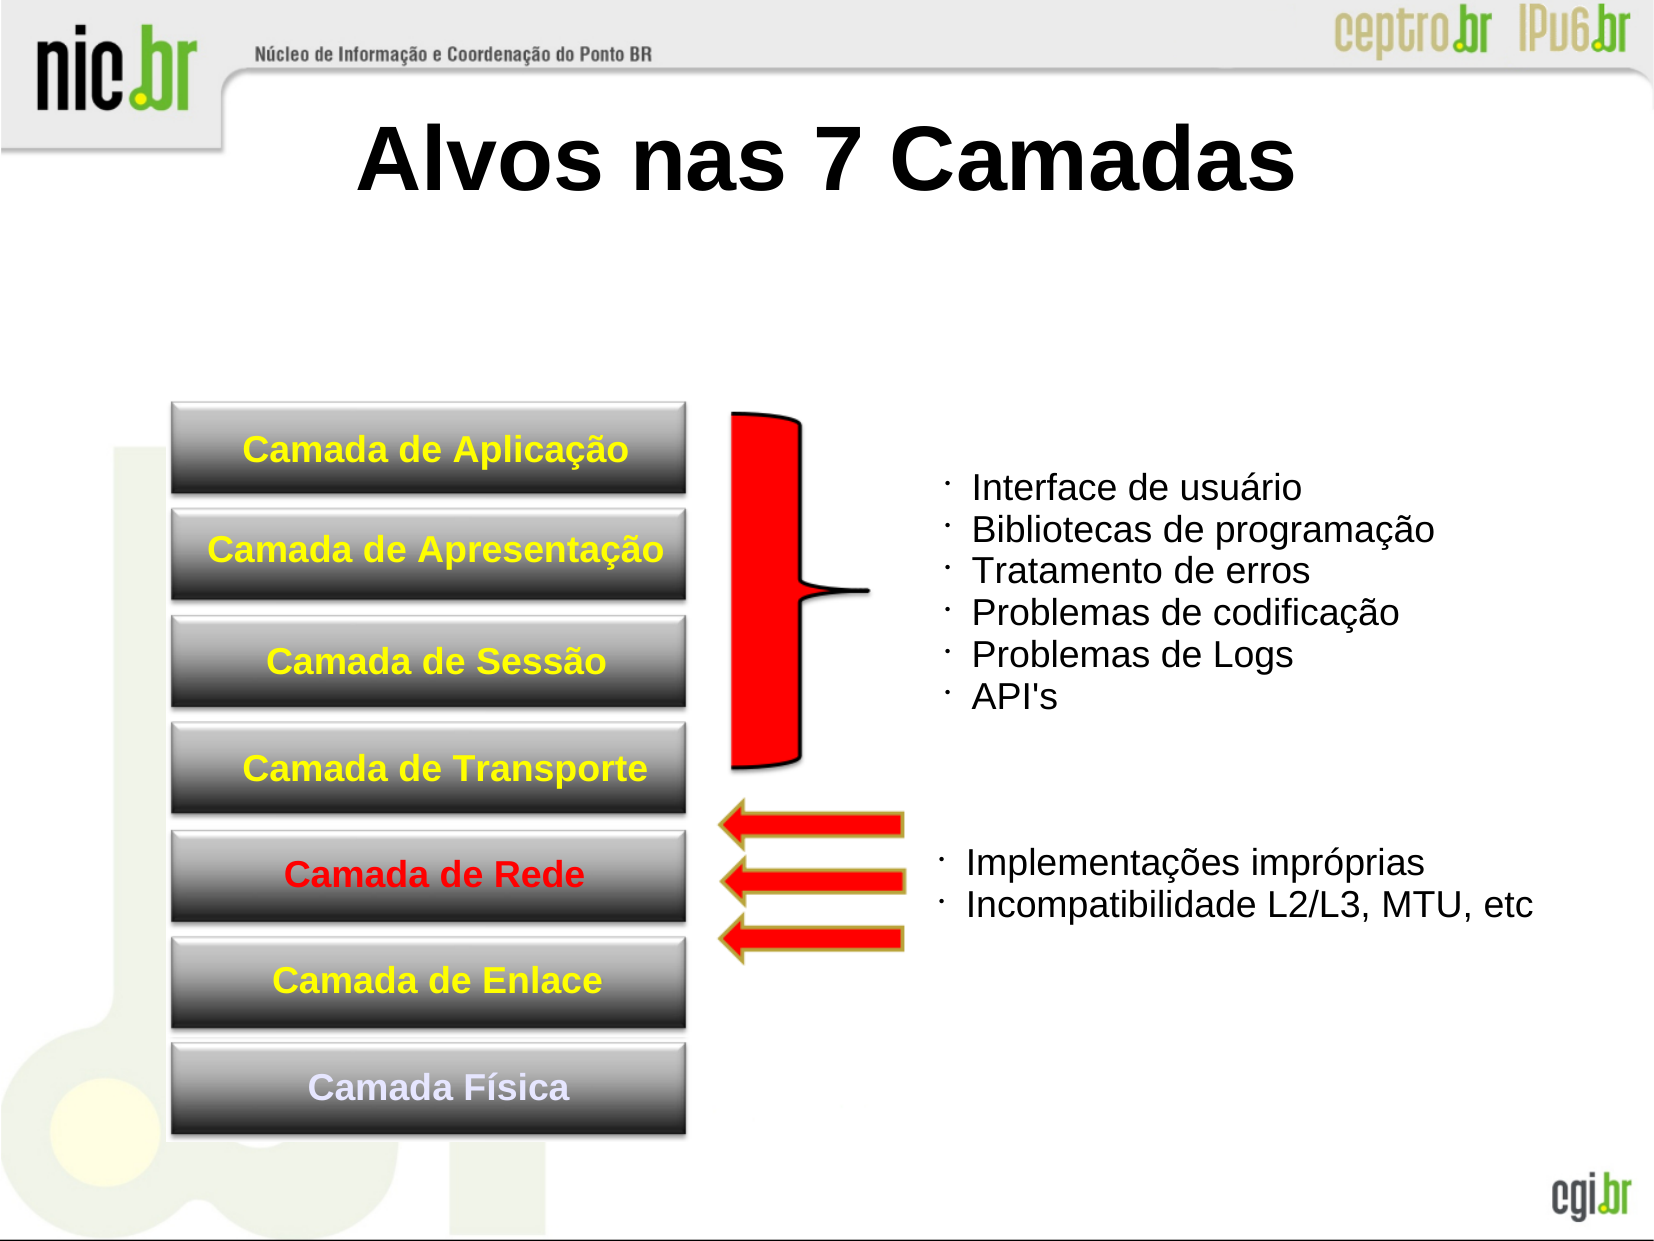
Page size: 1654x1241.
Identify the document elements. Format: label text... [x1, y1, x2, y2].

text_box Camada de Apresentação [192, 521, 680, 579]
text_box Camada de Transporte [227, 740, 664, 797]
text_box Camada de Sessão [251, 634, 623, 691]
text_box Camada de Enlace [257, 952, 618, 1010]
picture [0, 0, 1654, 1241]
text_box Camada de Aplicação [227, 421, 645, 478]
text_box Interface de usuário Bibliotecas de programação Tratamento de erros Problemas de codificação Problemas de Logs API's [929, 459, 1451, 726]
text_box Camada de Rede [269, 846, 601, 904]
text_box Implementações impróprias Incompatibilidade L2/L3, MTU, etc [924, 835, 1567, 934]
text_box Camada Física [292, 1059, 585, 1116]
text_box Alvos nas 7 Camadas [103, 91, 1551, 209]
